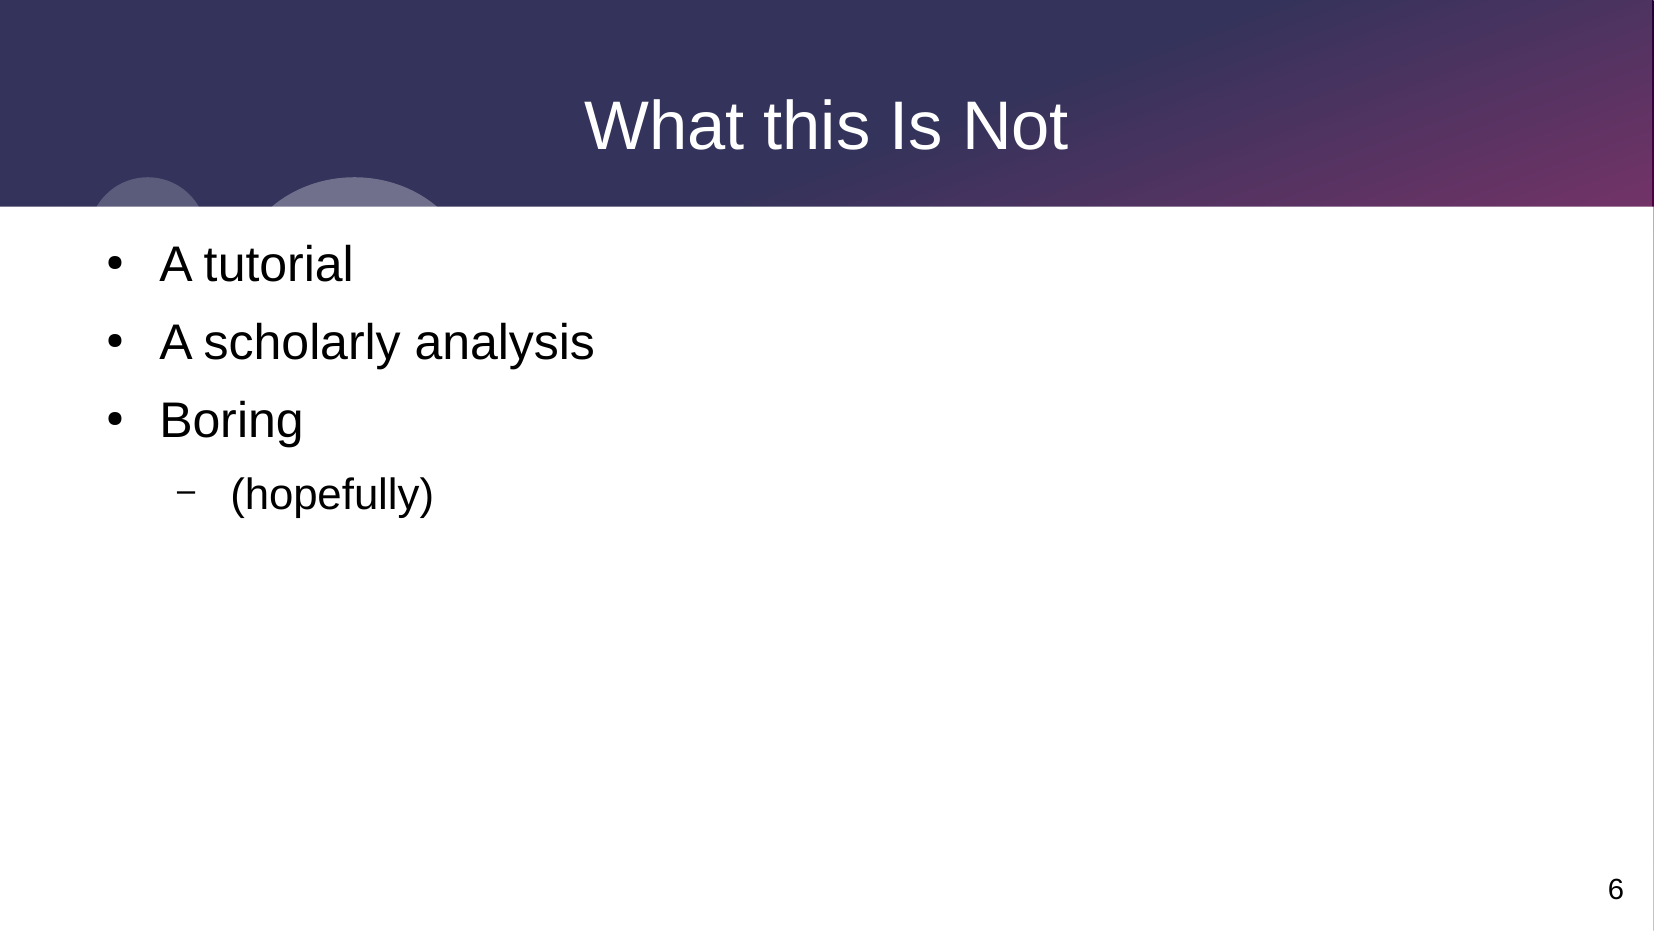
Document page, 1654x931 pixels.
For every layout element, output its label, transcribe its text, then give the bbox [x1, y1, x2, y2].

title What this Is Not [88, 44, 1565, 207]
list A tutorial A scholarly analysis Boring (hopefully) [88, 236, 1565, 827]
